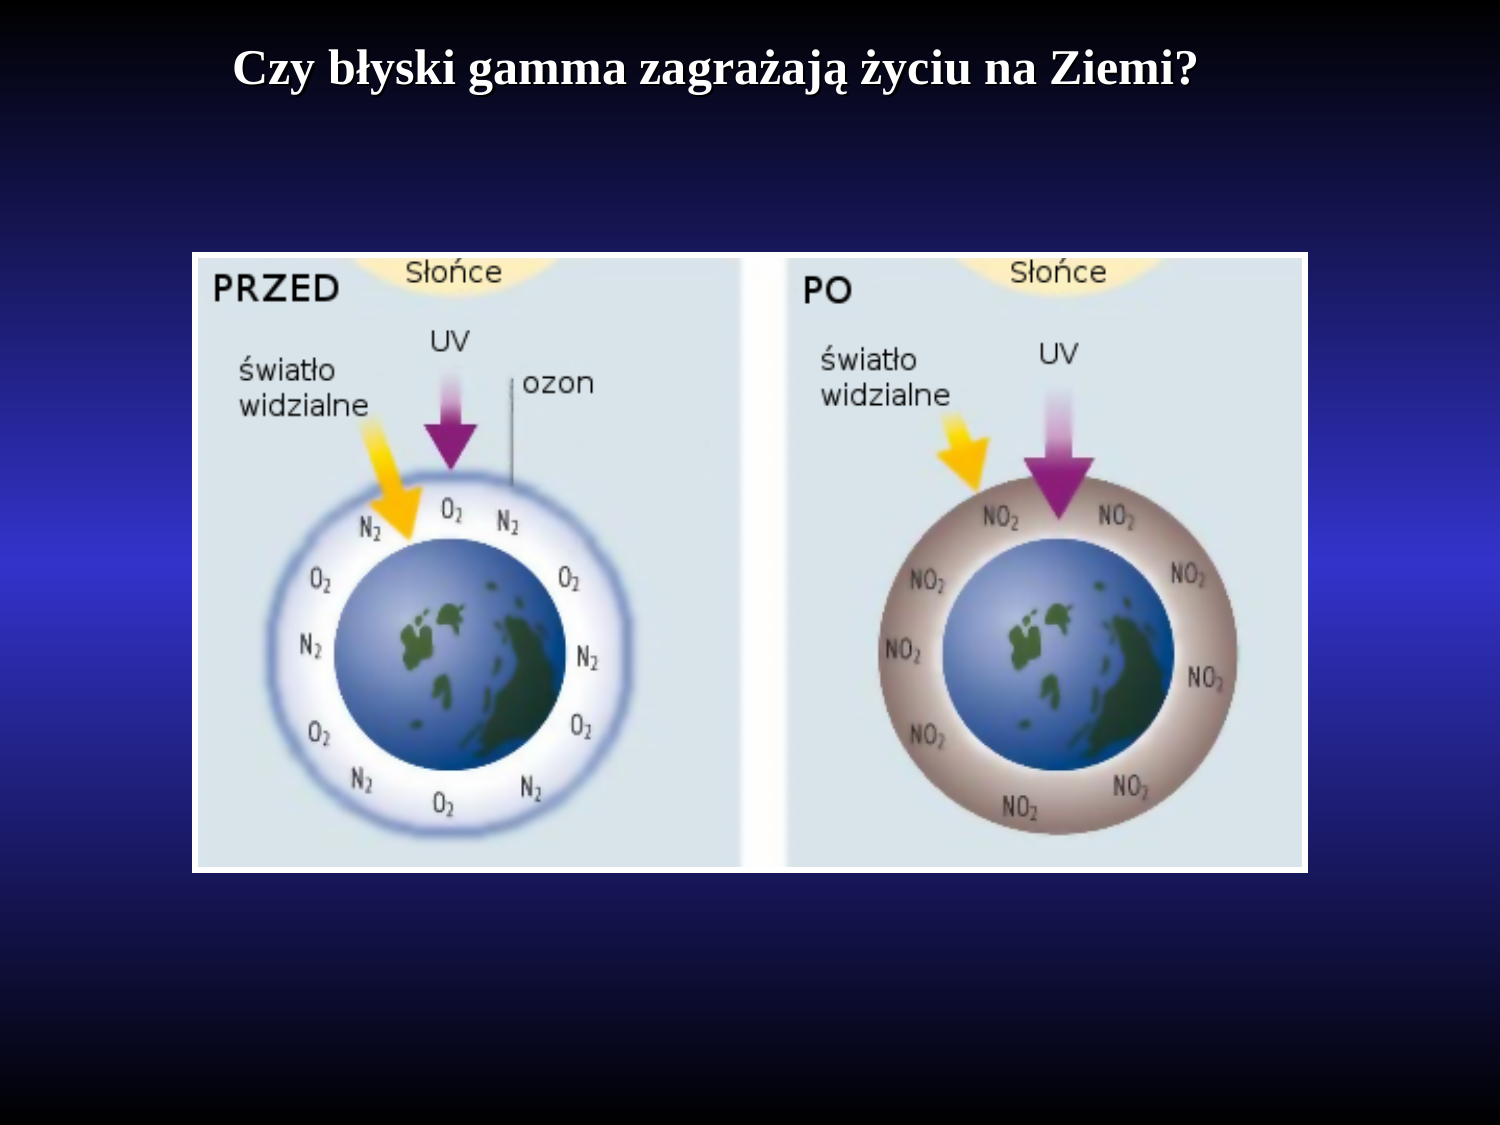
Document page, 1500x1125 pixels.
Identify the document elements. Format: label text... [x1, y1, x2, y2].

text_box Czy błyski gamma zagrażają życiu na Ziemi? [218, 26, 1216, 103]
picture [197, 258, 1302, 867]
